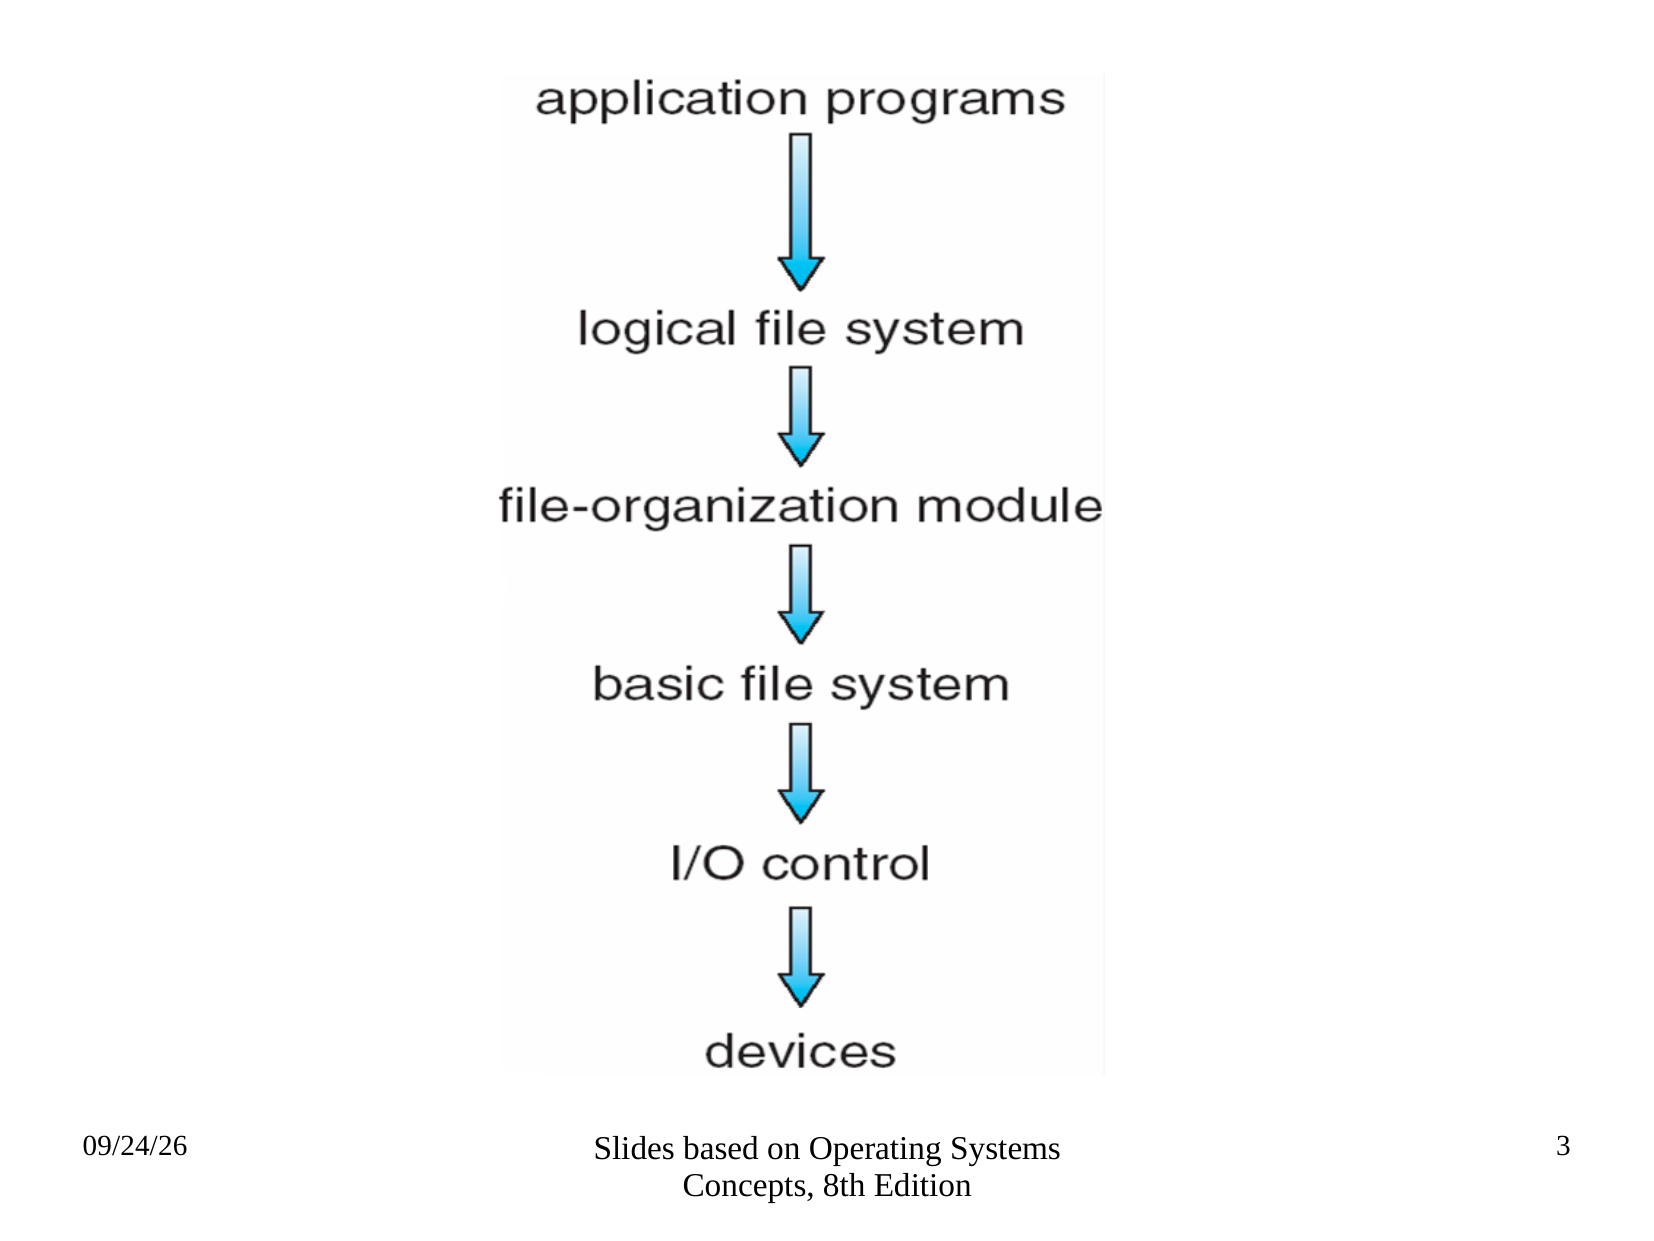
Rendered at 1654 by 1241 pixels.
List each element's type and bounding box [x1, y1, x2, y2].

picture [495, 74, 1105, 1077]
